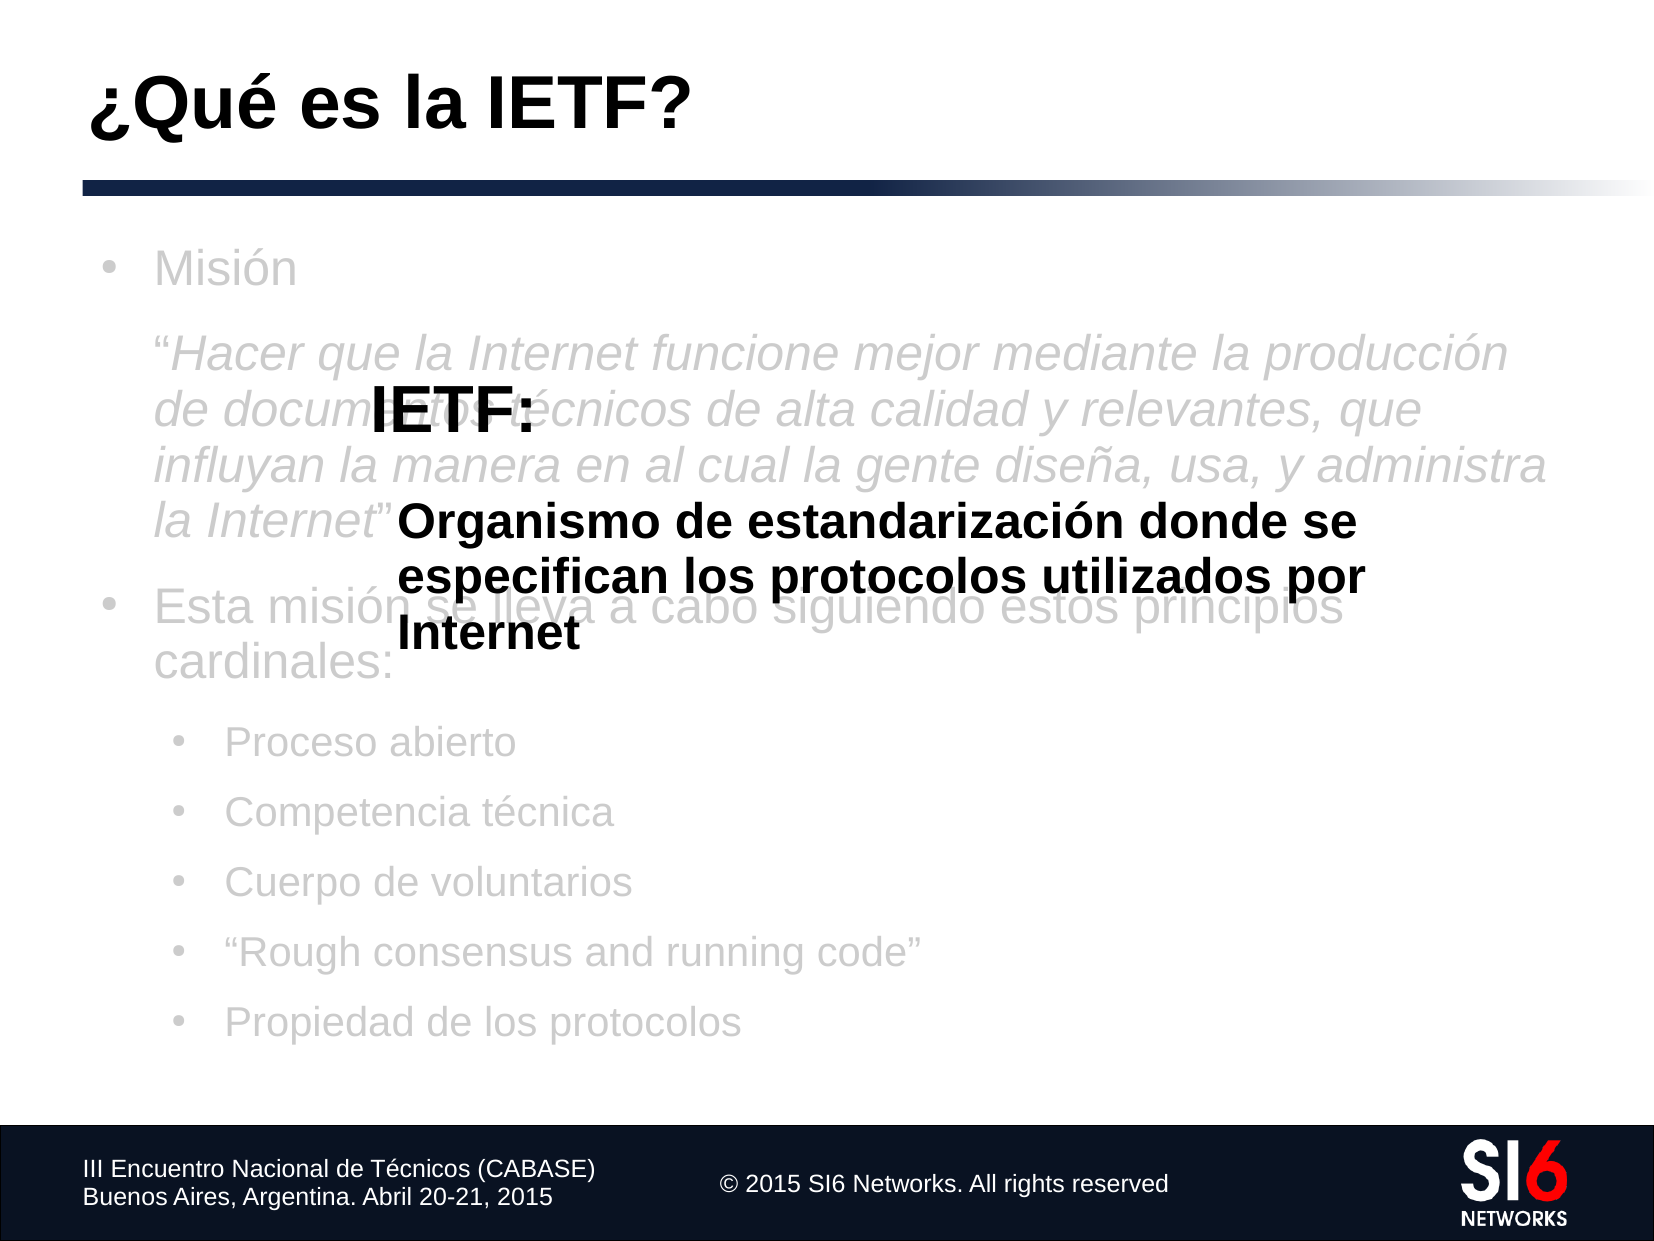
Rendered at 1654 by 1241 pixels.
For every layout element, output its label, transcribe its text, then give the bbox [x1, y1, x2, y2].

text_box IETF: Organismo de estandarización donde se especifican los protocolos utilizados por Internet [60, 214, 1590, 1066]
title ¿Qué es la IETF? [86, 30, 1576, 176]
picture [1461, 1139, 1567, 1226]
